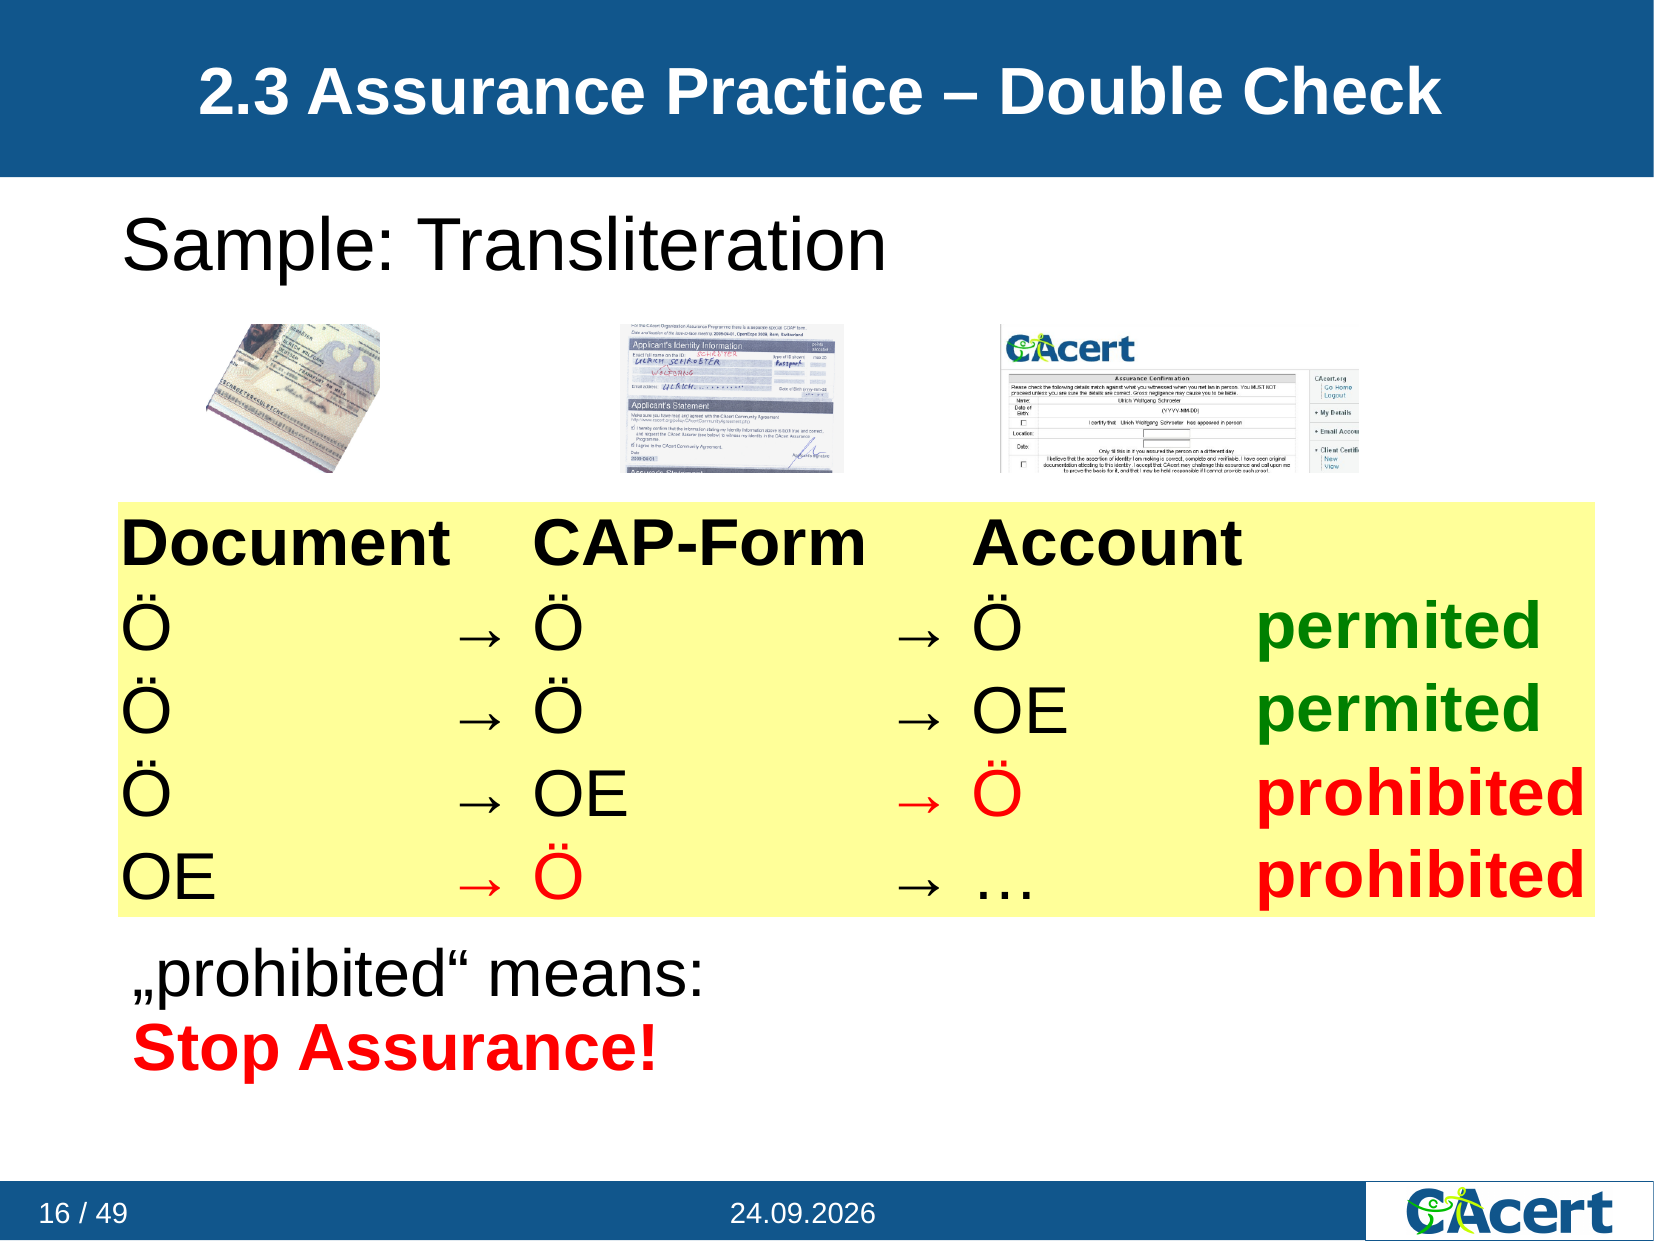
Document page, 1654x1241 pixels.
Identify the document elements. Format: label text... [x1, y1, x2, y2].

title 2.3 Assurance Practice – Double Check [76, 17, 1565, 166]
picture [1000, 324, 1359, 473]
chart [118, 501, 1654, 1241]
text_box „prohibited“ means: Stop Assurance! [118, 928, 1536, 1093]
text_box Sample: Transliteration [106, 194, 1536, 294]
picture [620, 324, 844, 473]
picture [206, 324, 380, 473]
